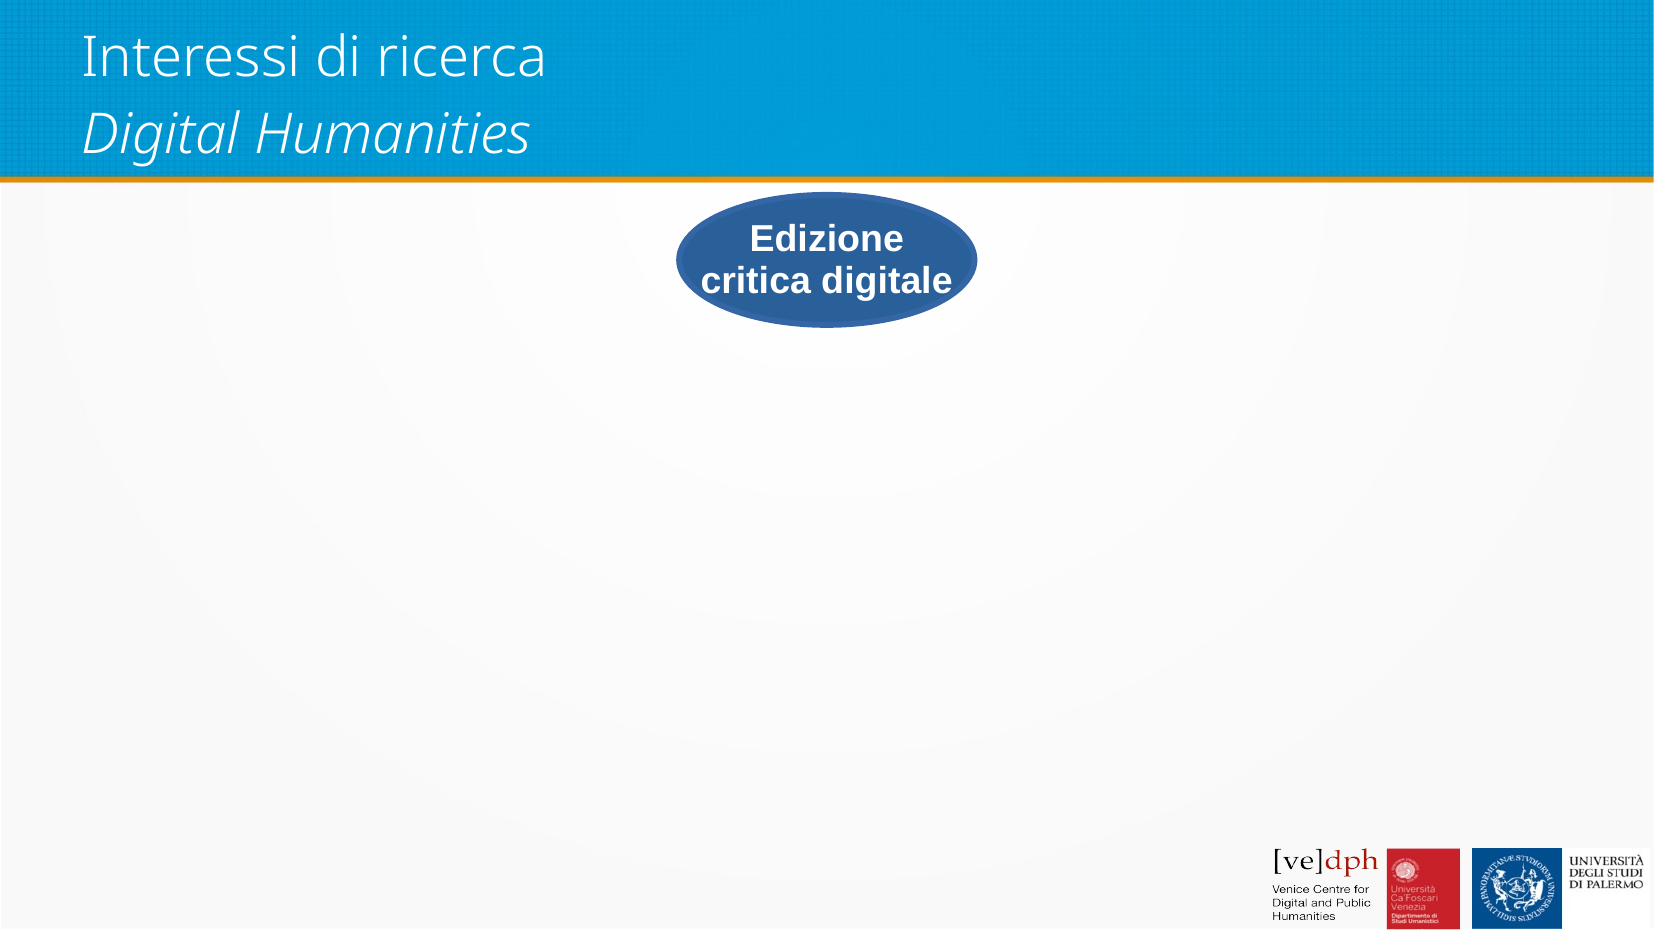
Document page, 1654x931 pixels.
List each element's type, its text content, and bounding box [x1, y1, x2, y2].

title Interessi di ricerca Digital Humanities [81, 14, 1570, 171]
picture [0, 175, 1654, 931]
text_box Edizione critica digitale [679, 194, 975, 325]
